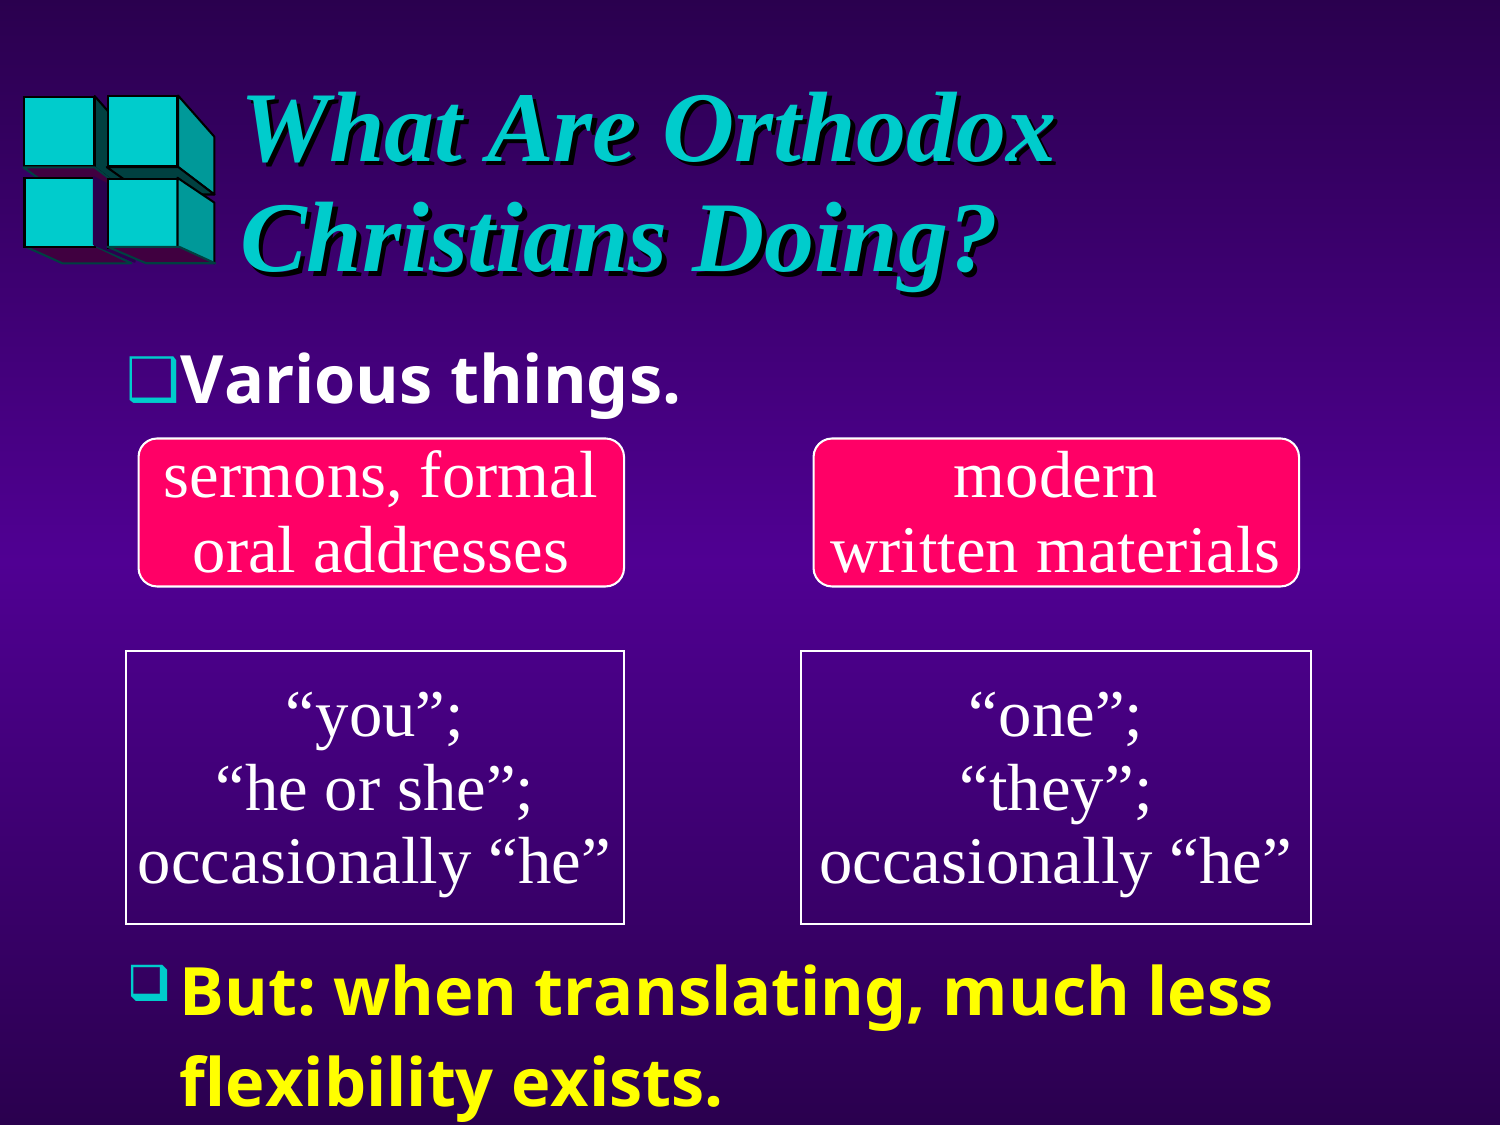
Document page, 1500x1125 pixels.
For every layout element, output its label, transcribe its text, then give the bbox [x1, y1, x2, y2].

text_box “you”; “he or she”; occasionally “he” [126, 651, 624, 924]
title What Are Orthodox Christians Doing? [225, 64, 1438, 302]
text_box modern written materials [813, 438, 1300, 587]
text_box sermons, formal oral addresses [138, 438, 625, 587]
text_box “one”; “they”; occasionally “he” [800, 651, 1312, 924]
list Various things. [112, 324, 1388, 476]
text_box But: when translating, much less flexibility exists. [112, 937, 1388, 1088]
